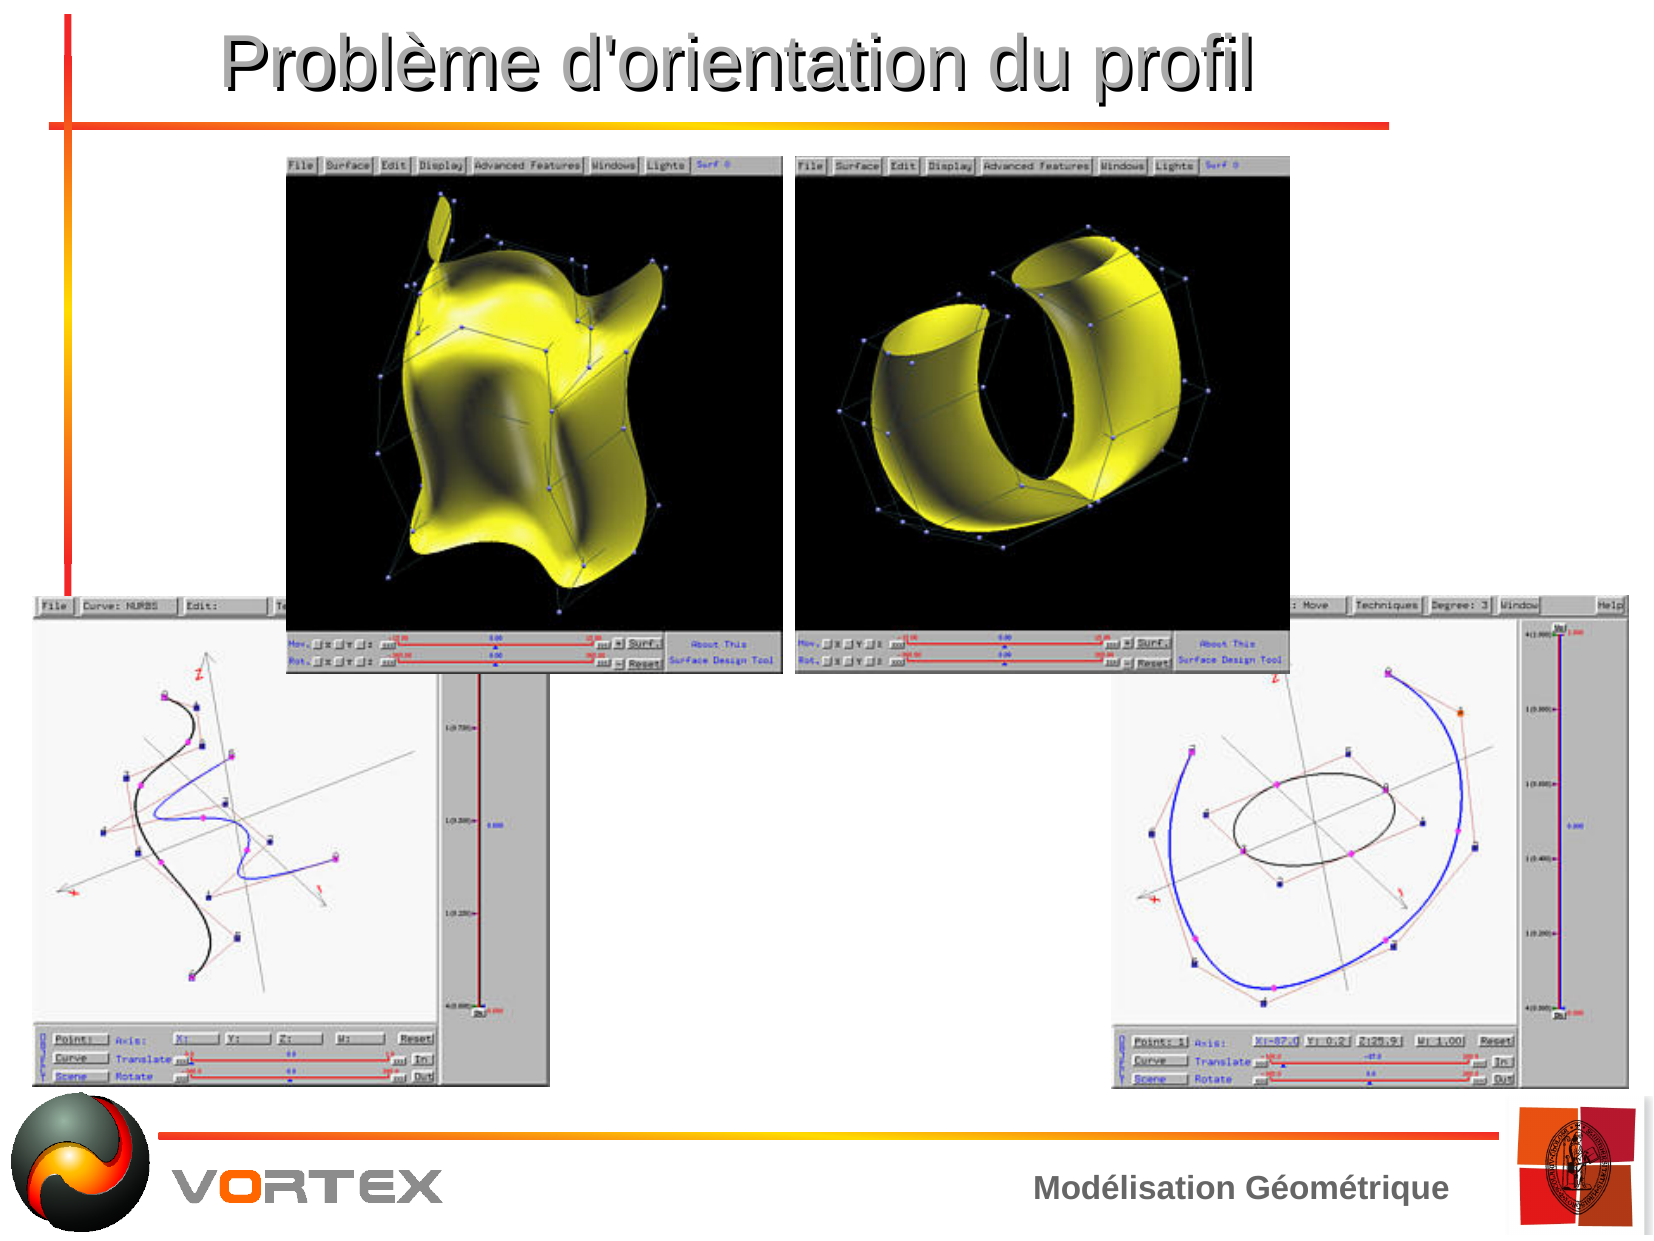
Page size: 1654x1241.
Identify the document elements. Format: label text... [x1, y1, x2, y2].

title Problème d'orientation du profil [82, 4, 1392, 120]
picture [795, 156, 1629, 1089]
picture [1505, 1096, 1653, 1235]
picture [32, 156, 783, 1088]
picture [11, 1092, 443, 1232]
